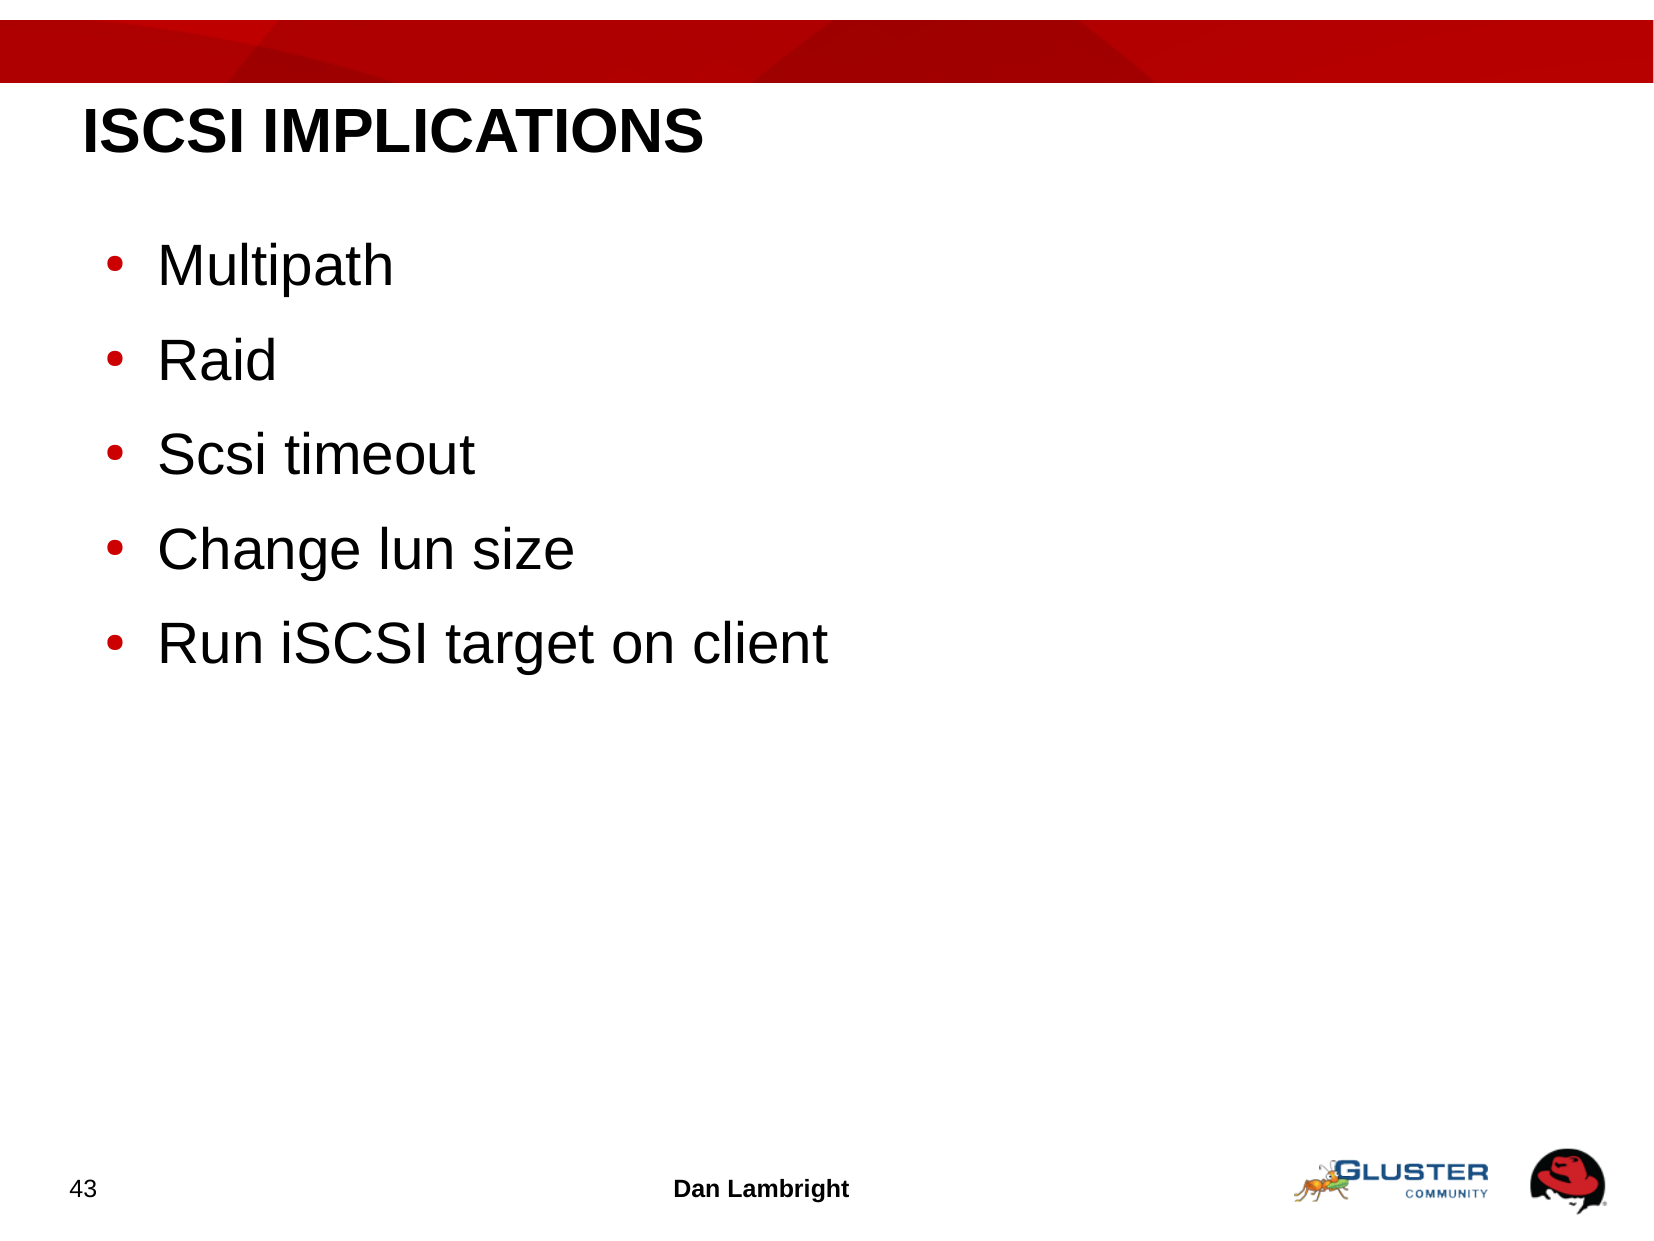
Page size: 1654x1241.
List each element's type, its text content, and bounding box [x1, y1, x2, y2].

list Multipath Raid Scsi timeout Change lun size Run iSCSI target on client [86, 232, 1576, 1027]
title ISCSI IMPLICATIONS [82, 37, 1571, 226]
picture [0, 20, 1654, 83]
picture [1529, 1146, 1613, 1224]
picture [1294, 1158, 1488, 1203]
